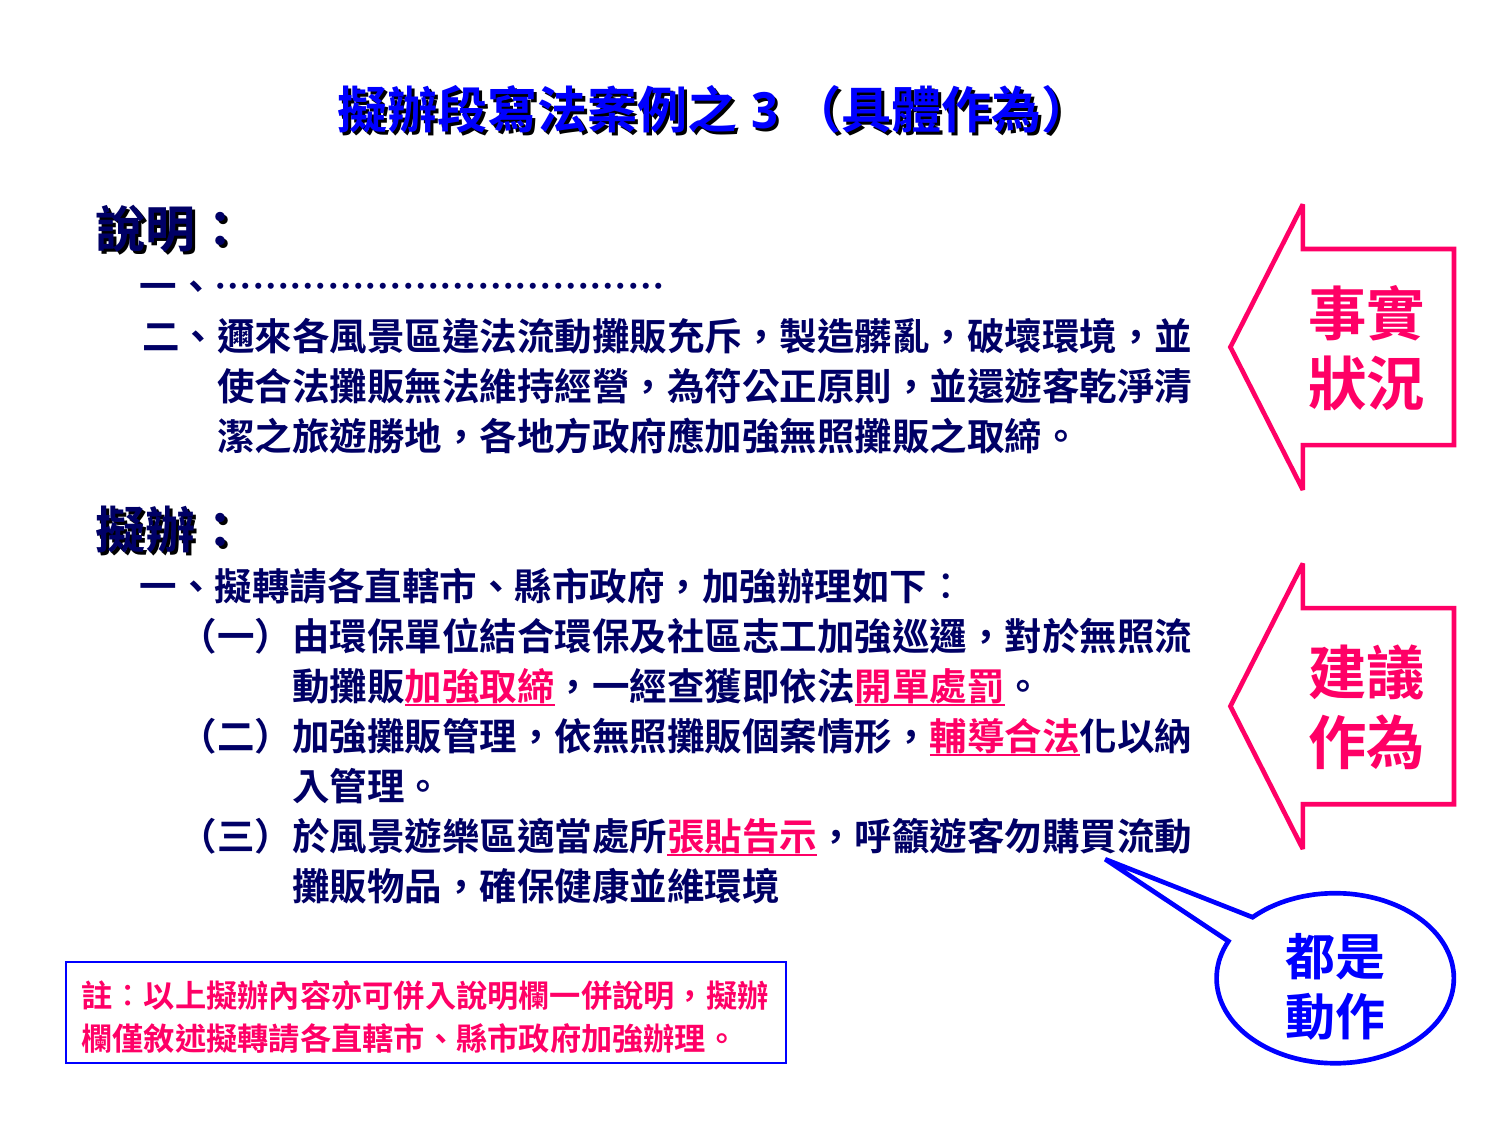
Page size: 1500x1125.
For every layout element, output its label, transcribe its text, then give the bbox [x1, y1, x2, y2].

text_box 擬辦段寫法案例之3（具體作為） [299, 65, 1130, 152]
text_box 都是 動作 [1105, 859, 1454, 1064]
text_box 建議作為 [1230, 563, 1454, 849]
text_box 註︰以上擬辦內容亦可併入說明欄一併說明，擬辦欄僅敘述擬轉請各直轄市、縣市政府加強辦理。 [66, 962, 786, 1063]
text_box 說明： 一、……………………………… 二、邇來各風景區違法流動攤販充斥，製造髒亂，破壞環境，並 使合法攤販無法維持經營，為符公正原則，並還遊客乾淨清 潔之旅遊勝地，各地方政府應加強無照攤販之取締。 擬辦： 一、擬轉請各直轄市、縣市政府，加強辦理如下︰ （一）由環保單位結合環保及社區志工加強巡邏，對於無照流 動攤販加強取締，一經查獲即依法開單處罰。 （二）加強攤販管理，依無照攤販個案情形，輔導合法化以納 入管理。 （三）於風景遊樂區適當處所張貼告示，呼籲遊客勿購買流動 攤販物品，確保健康並維環境 [81, 200, 1220, 950]
text_box 事實狀況 [1230, 204, 1454, 490]
